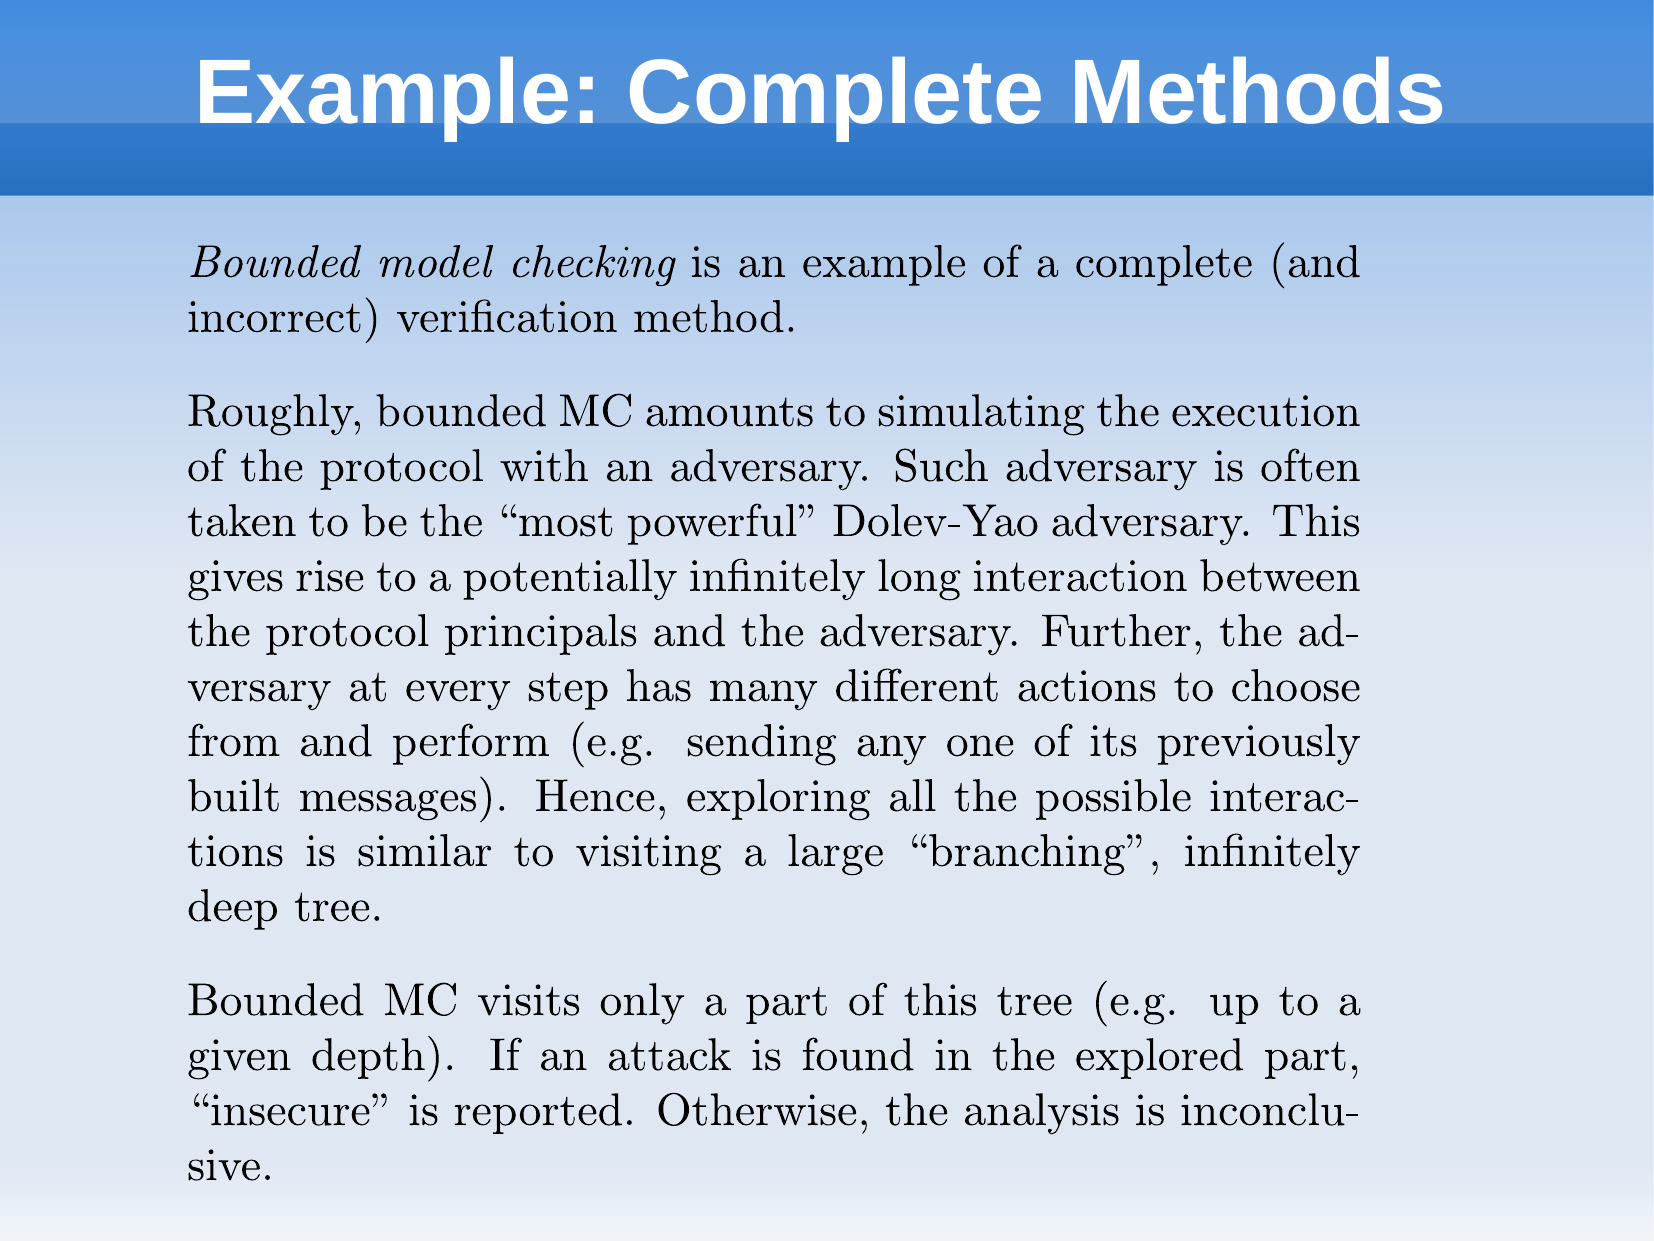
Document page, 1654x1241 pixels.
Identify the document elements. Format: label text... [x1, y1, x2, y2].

title Example: Complete Methods [76, 0, 1565, 188]
picture [0, 0, 1654, 1241]
